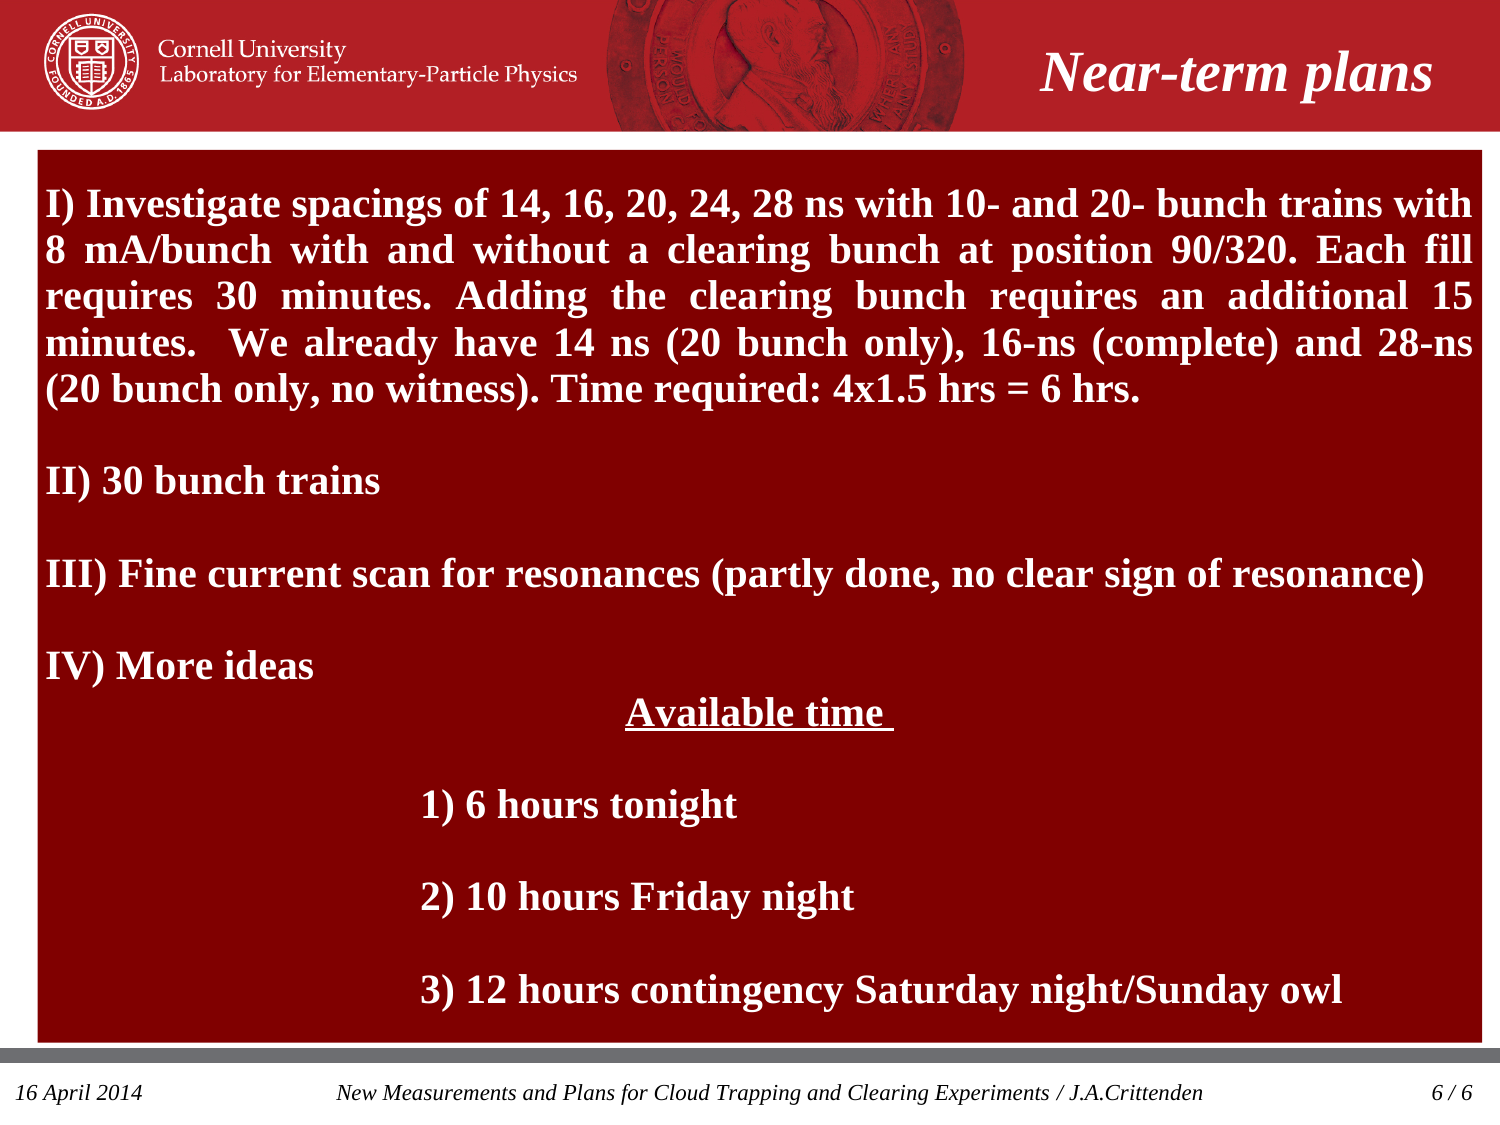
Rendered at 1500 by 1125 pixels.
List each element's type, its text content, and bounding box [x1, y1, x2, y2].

text_box I) Investigate spacings of 14, 16, 20, 24, 28 ns with 10- and 20- bunch trains with 8 mA/bunch with and without a clearing bunch at position 90/320. Each fill requires 30 minutes. Adding the clearing bunch requires an additional 15 minutes. We already have 14 ns (20 bunch only), 16-ns (complete) and 28-ns (20 bunch only, no witness). Time required: 4x1.5 hrs = 6 hrs. II) 30 bunch trains III) Fine current scan for resonances (partly done, no clear sign of resonance) IV) More ideas Available time 1) 6 hours tonight 2) 10 hours Friday night 3) 12 hours contingency Saturday night/Sunday owl [37, 149, 1483, 1043]
picture [0, 0, 1500, 132]
title Near-term plans [975, 7, 1500, 136]
